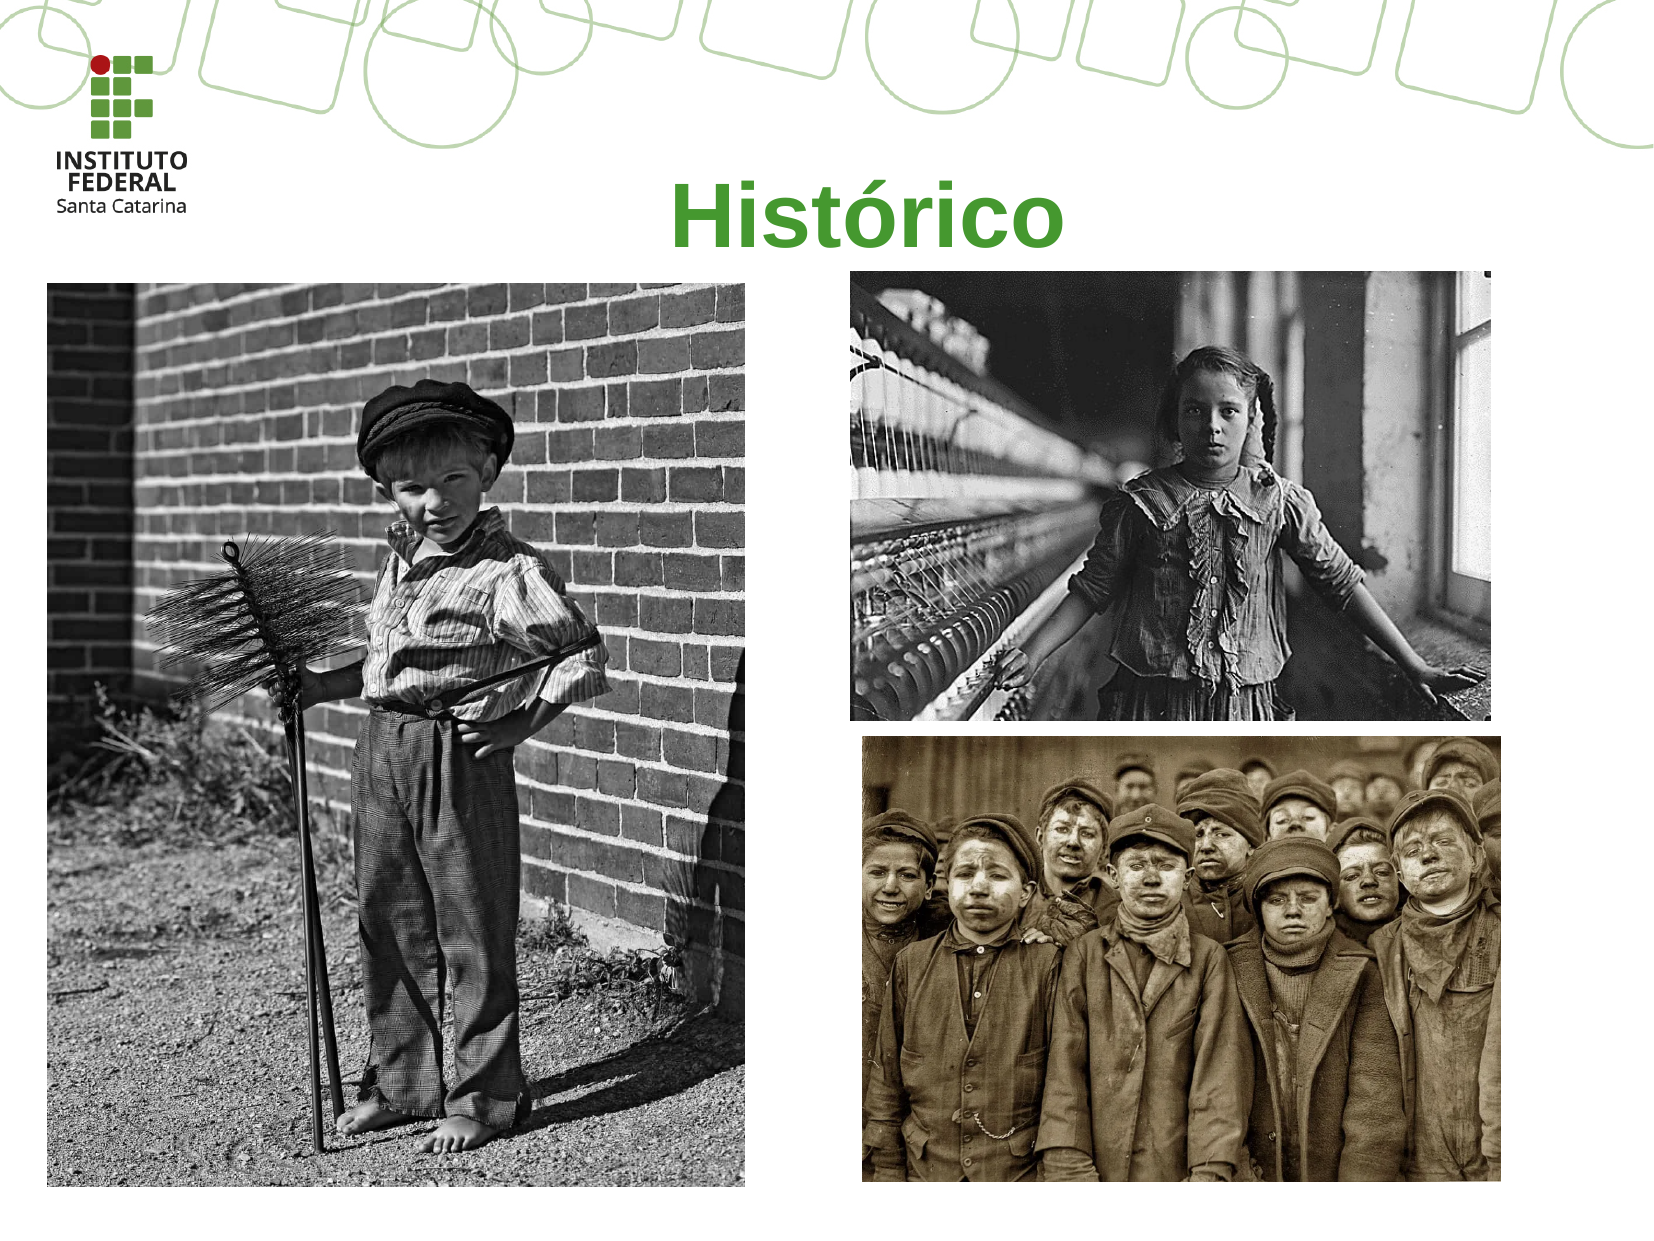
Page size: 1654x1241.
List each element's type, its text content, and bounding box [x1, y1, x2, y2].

title Histórico [212, 111, 1524, 319]
picture [0, 0, 1654, 1187]
